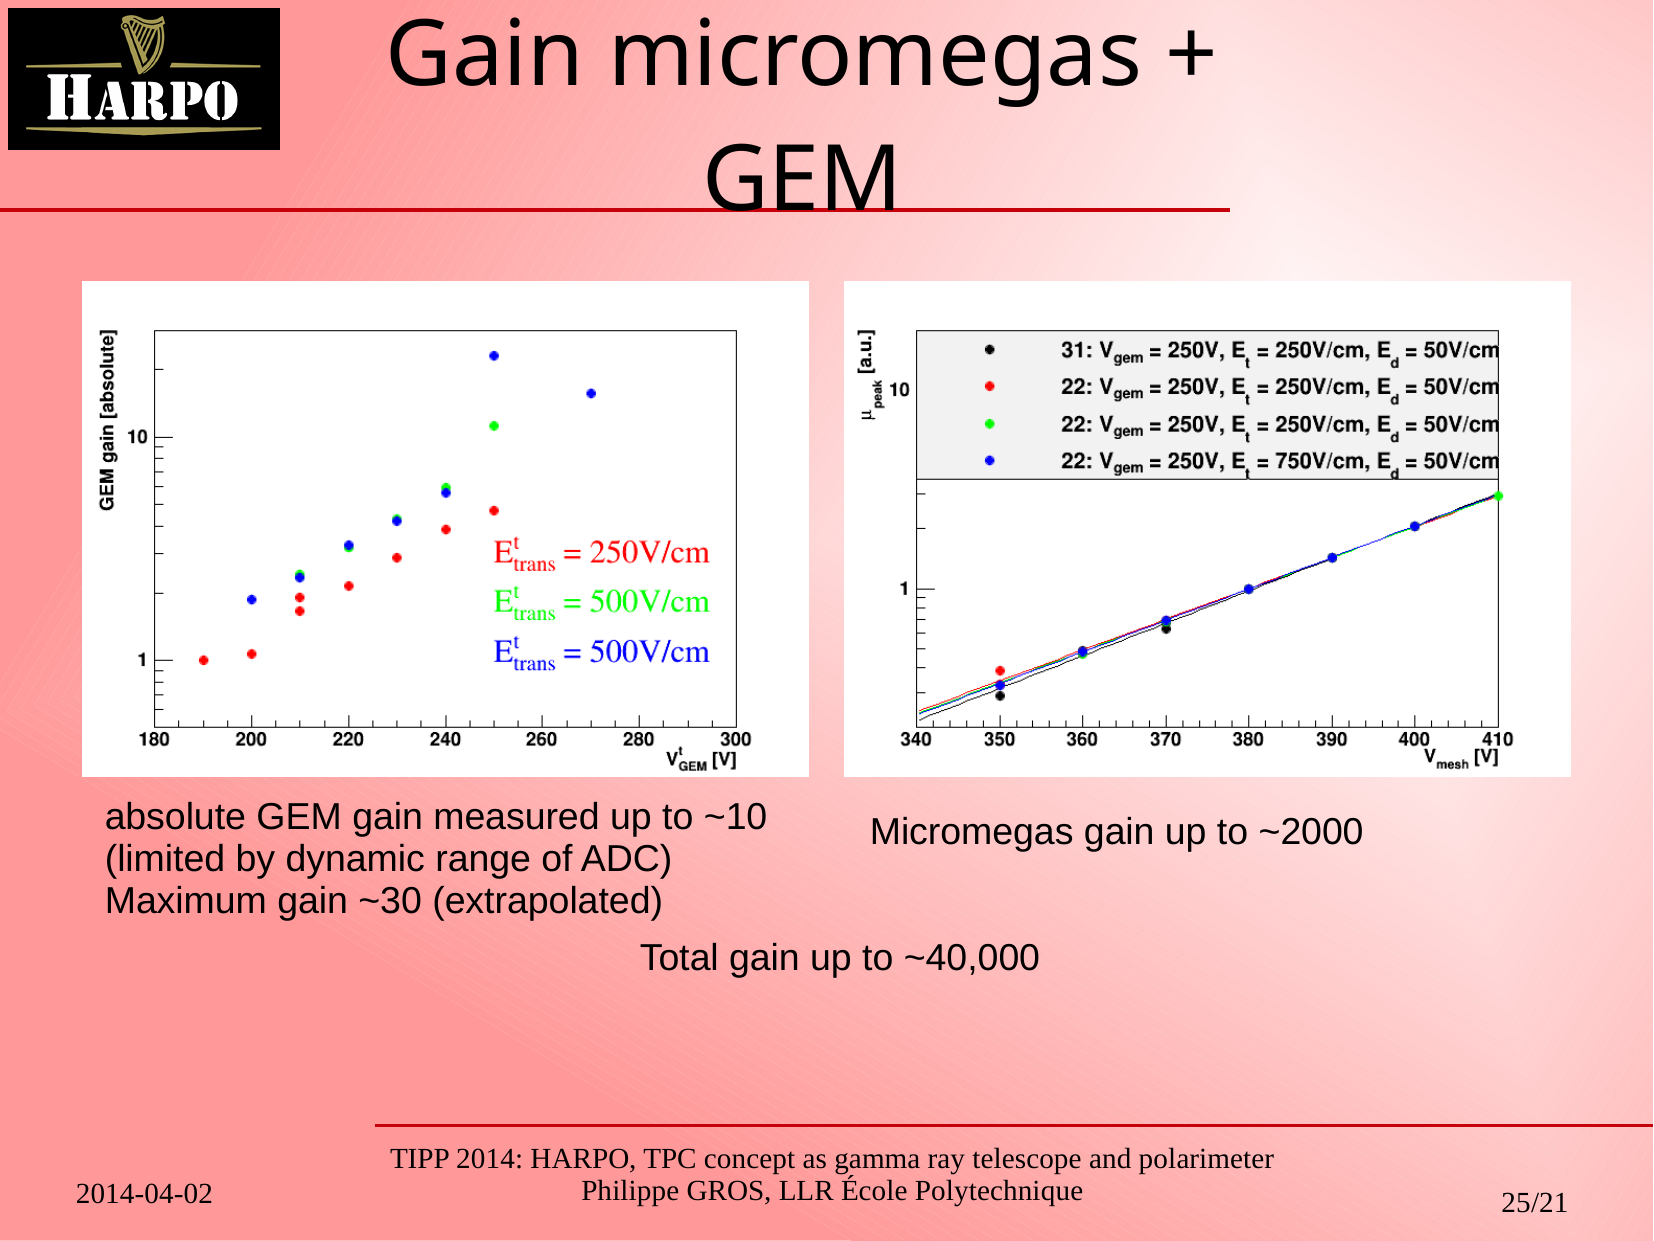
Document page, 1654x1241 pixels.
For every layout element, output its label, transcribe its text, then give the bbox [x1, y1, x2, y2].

text_box Micromegas gain up to ~2000 [855, 803, 1561, 861]
picture [844, 281, 1571, 777]
picture [8, 8, 280, 150]
text_box Total gain up to ~40,000 [480, 929, 1201, 986]
title Gain micromegas + GEM [285, 15, 1321, 211]
picture [82, 281, 809, 777]
text_box absolute GEM gain measured up to ~10 (limited by dynamic range of ADC) Maximum gain ~30 (extrapolated) [90, 788, 796, 930]
